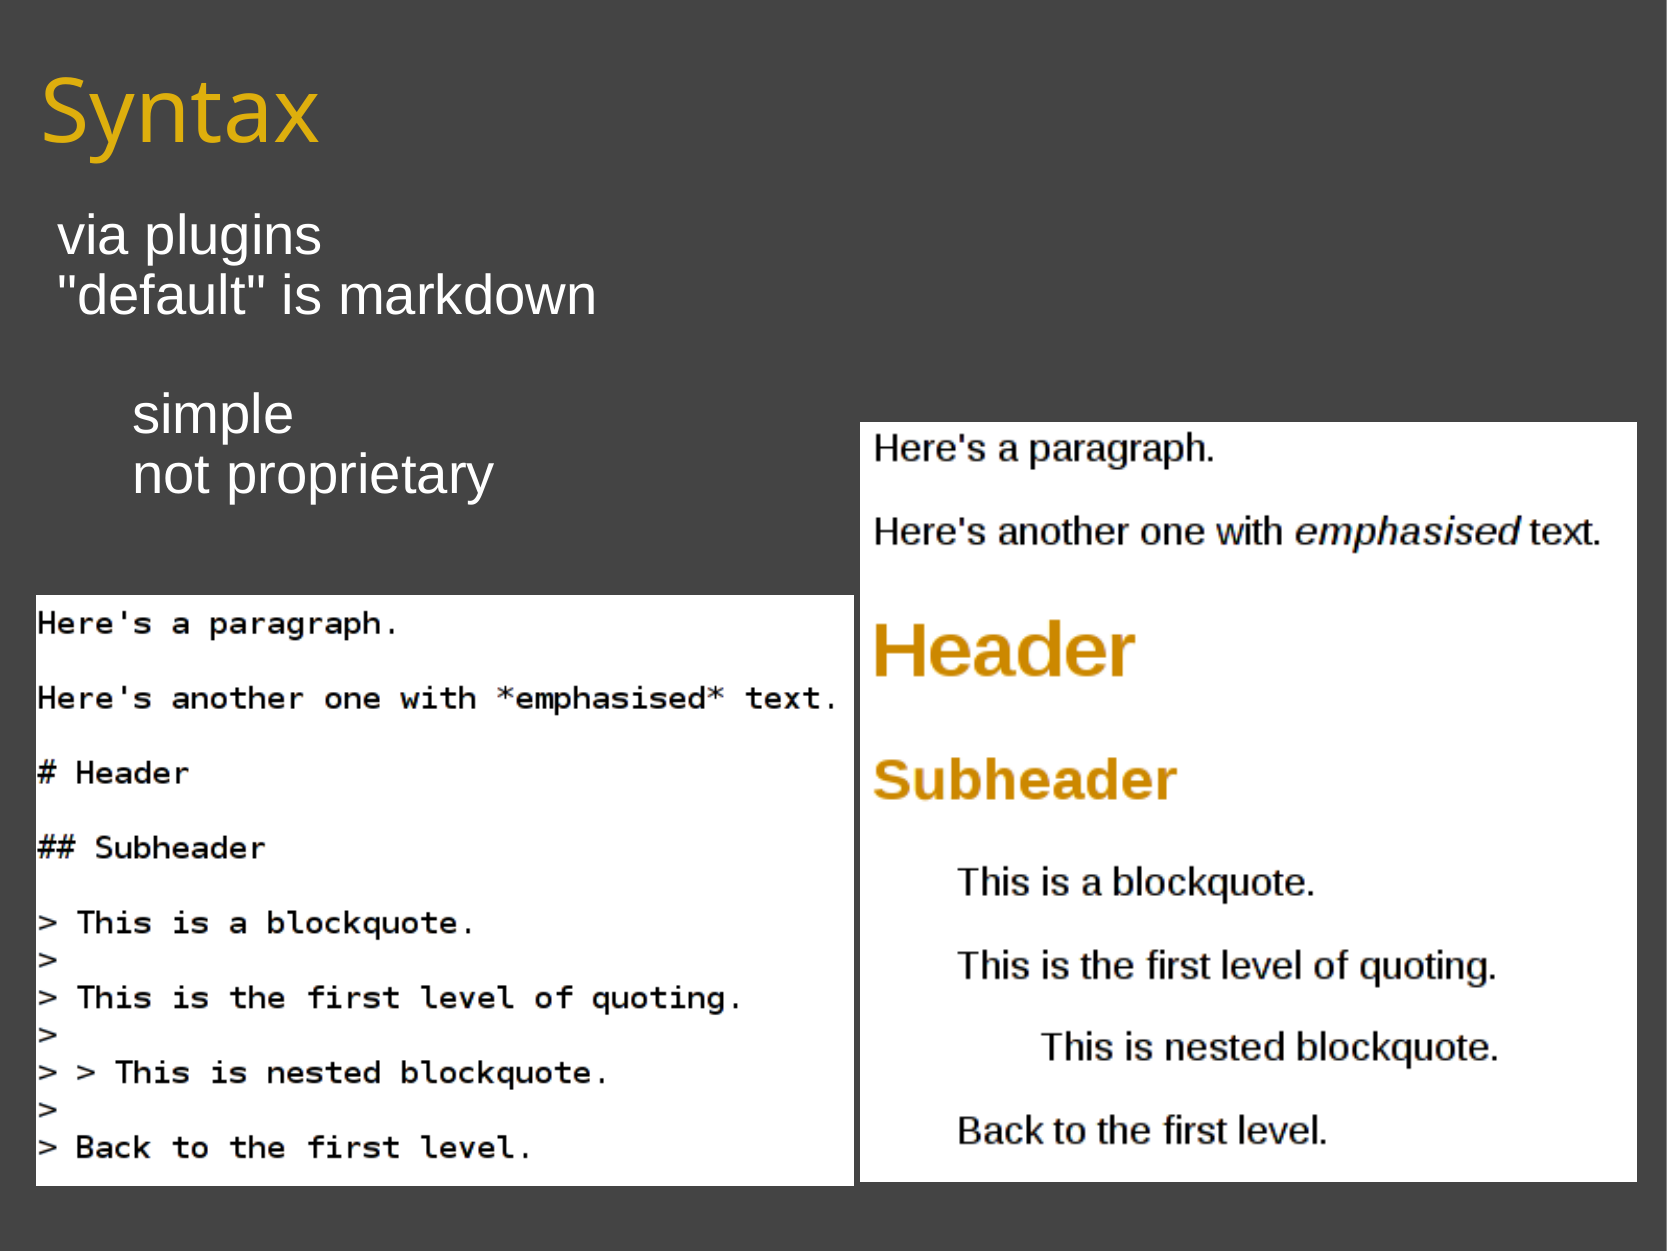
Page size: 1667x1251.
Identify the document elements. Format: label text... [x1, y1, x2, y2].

title Syntax [40, 50, 1627, 201]
list via plugins "default" is markdown simple not proprietary [38, 206, 1625, 1107]
picture [0, 0, 1667, 1251]
